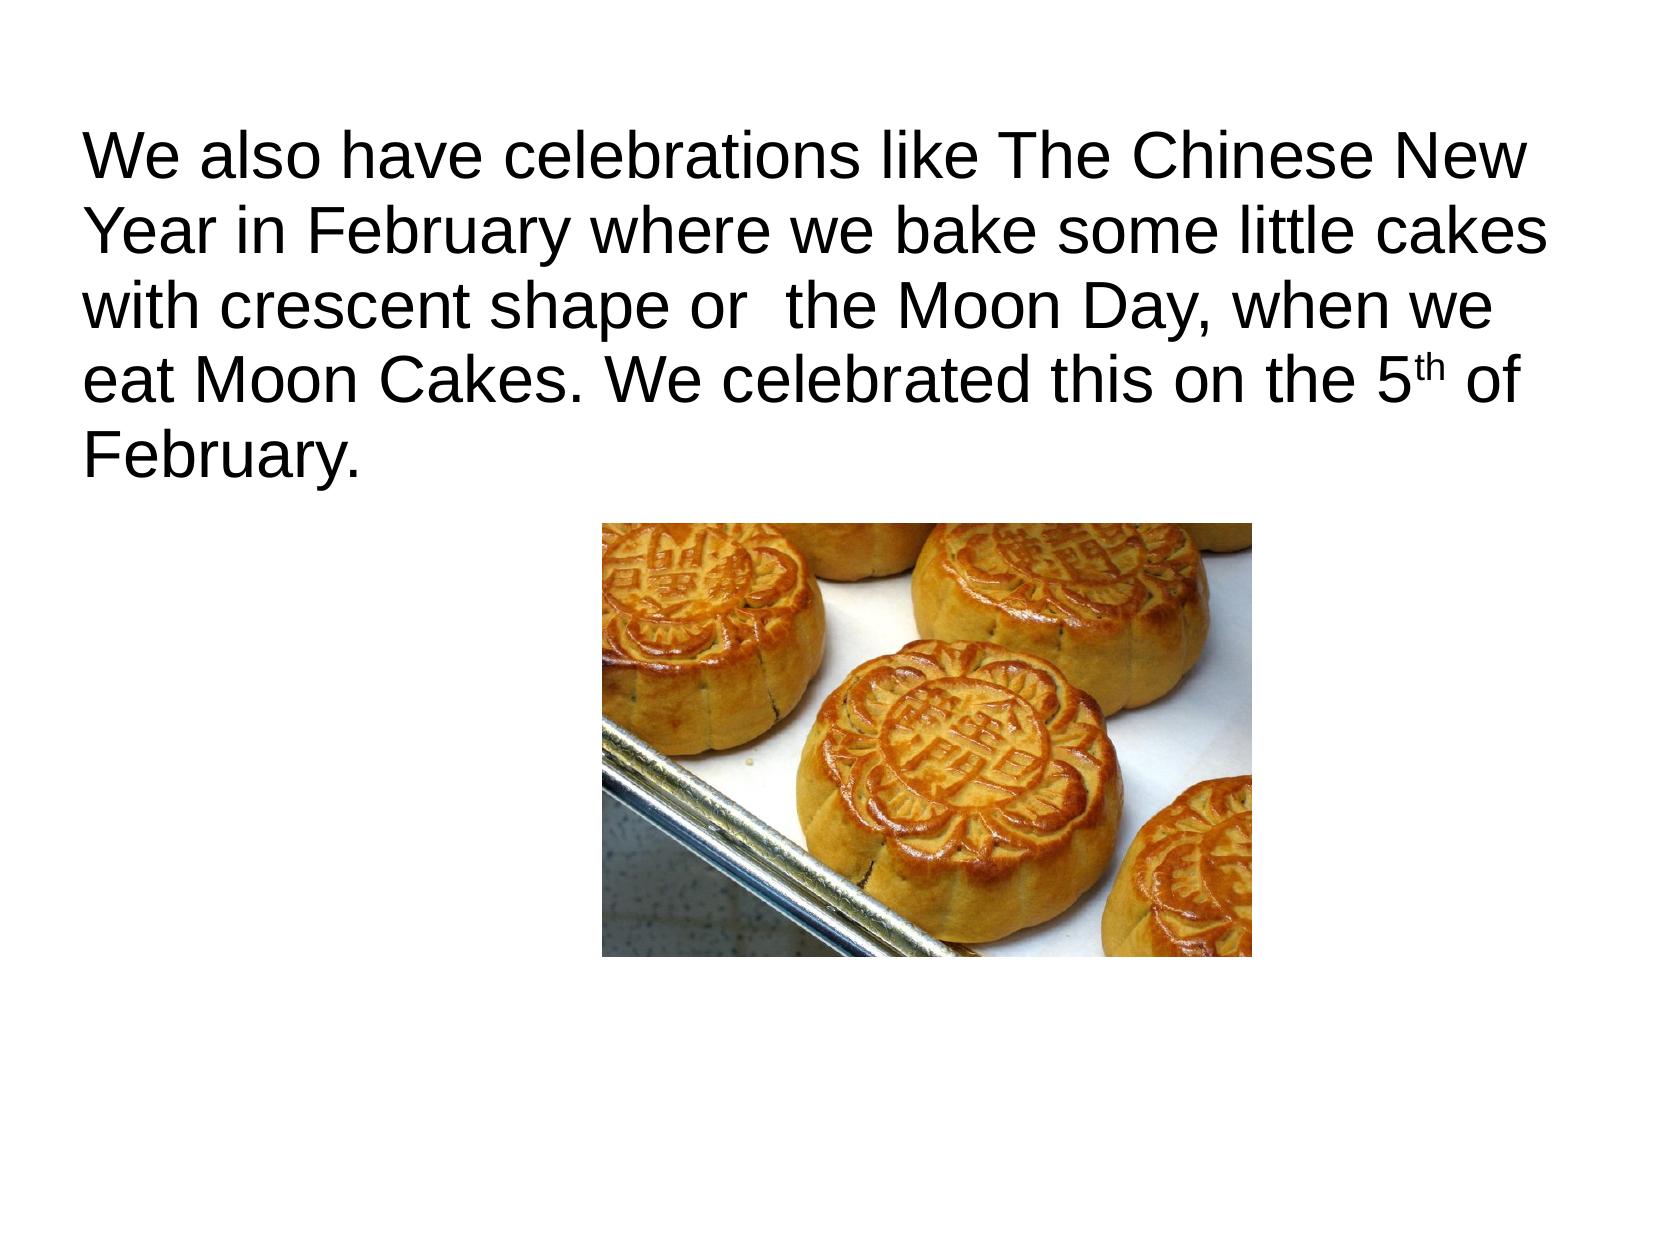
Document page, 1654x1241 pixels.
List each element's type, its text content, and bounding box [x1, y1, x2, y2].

list We also have celebrations like The Chinese New Year in February where we bake some little cakes with crescent shape or the Moon Day, when we eat Moon Cakes. We celebrated this on the 5th of February. [82, 118, 1571, 1109]
picture [602, 523, 1252, 957]
